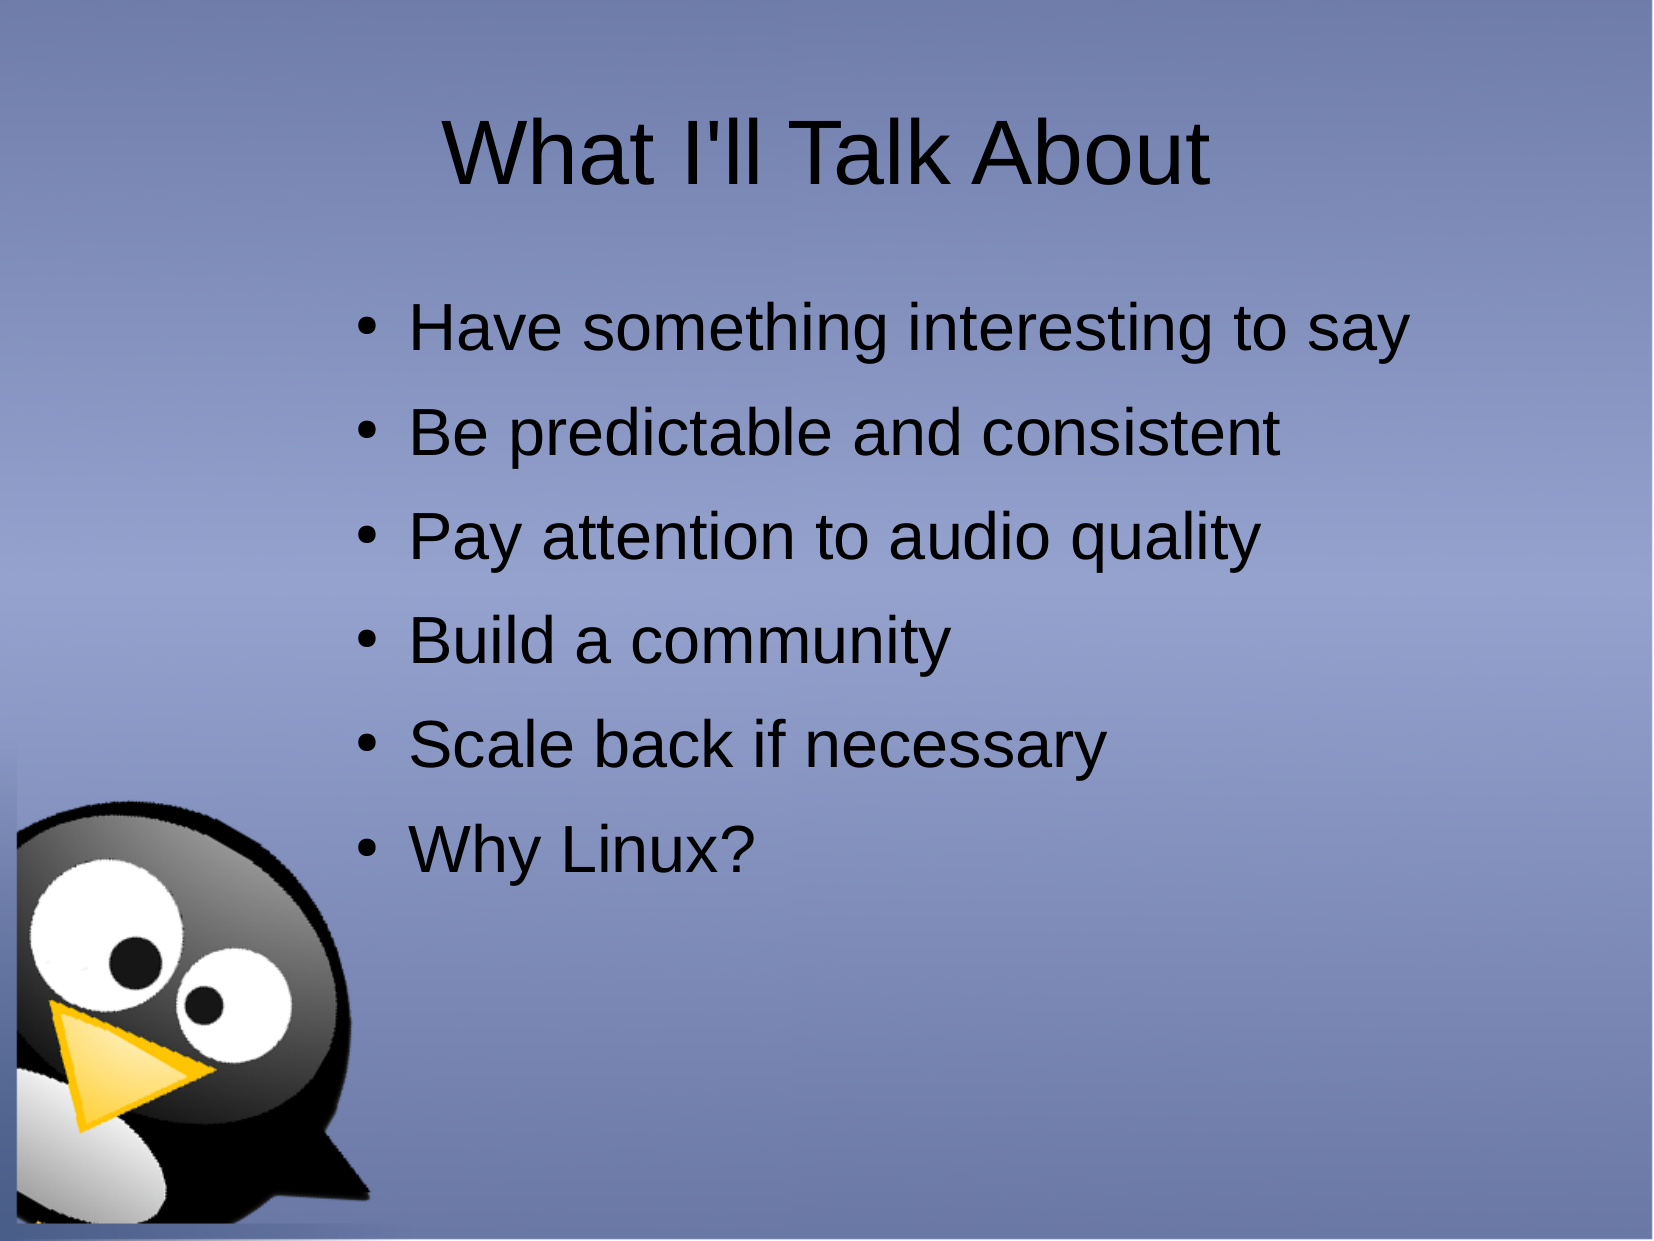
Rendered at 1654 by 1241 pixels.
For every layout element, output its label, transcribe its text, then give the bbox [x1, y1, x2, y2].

title What I'll Talk About [82, 49, 1571, 257]
picture [0, 0, 1654, 1241]
list Have something interesting to say Be predictable and consistent Pay attention to audio quality Build a community Scale back if necessary Why Linux? [337, 290, 1571, 1109]
